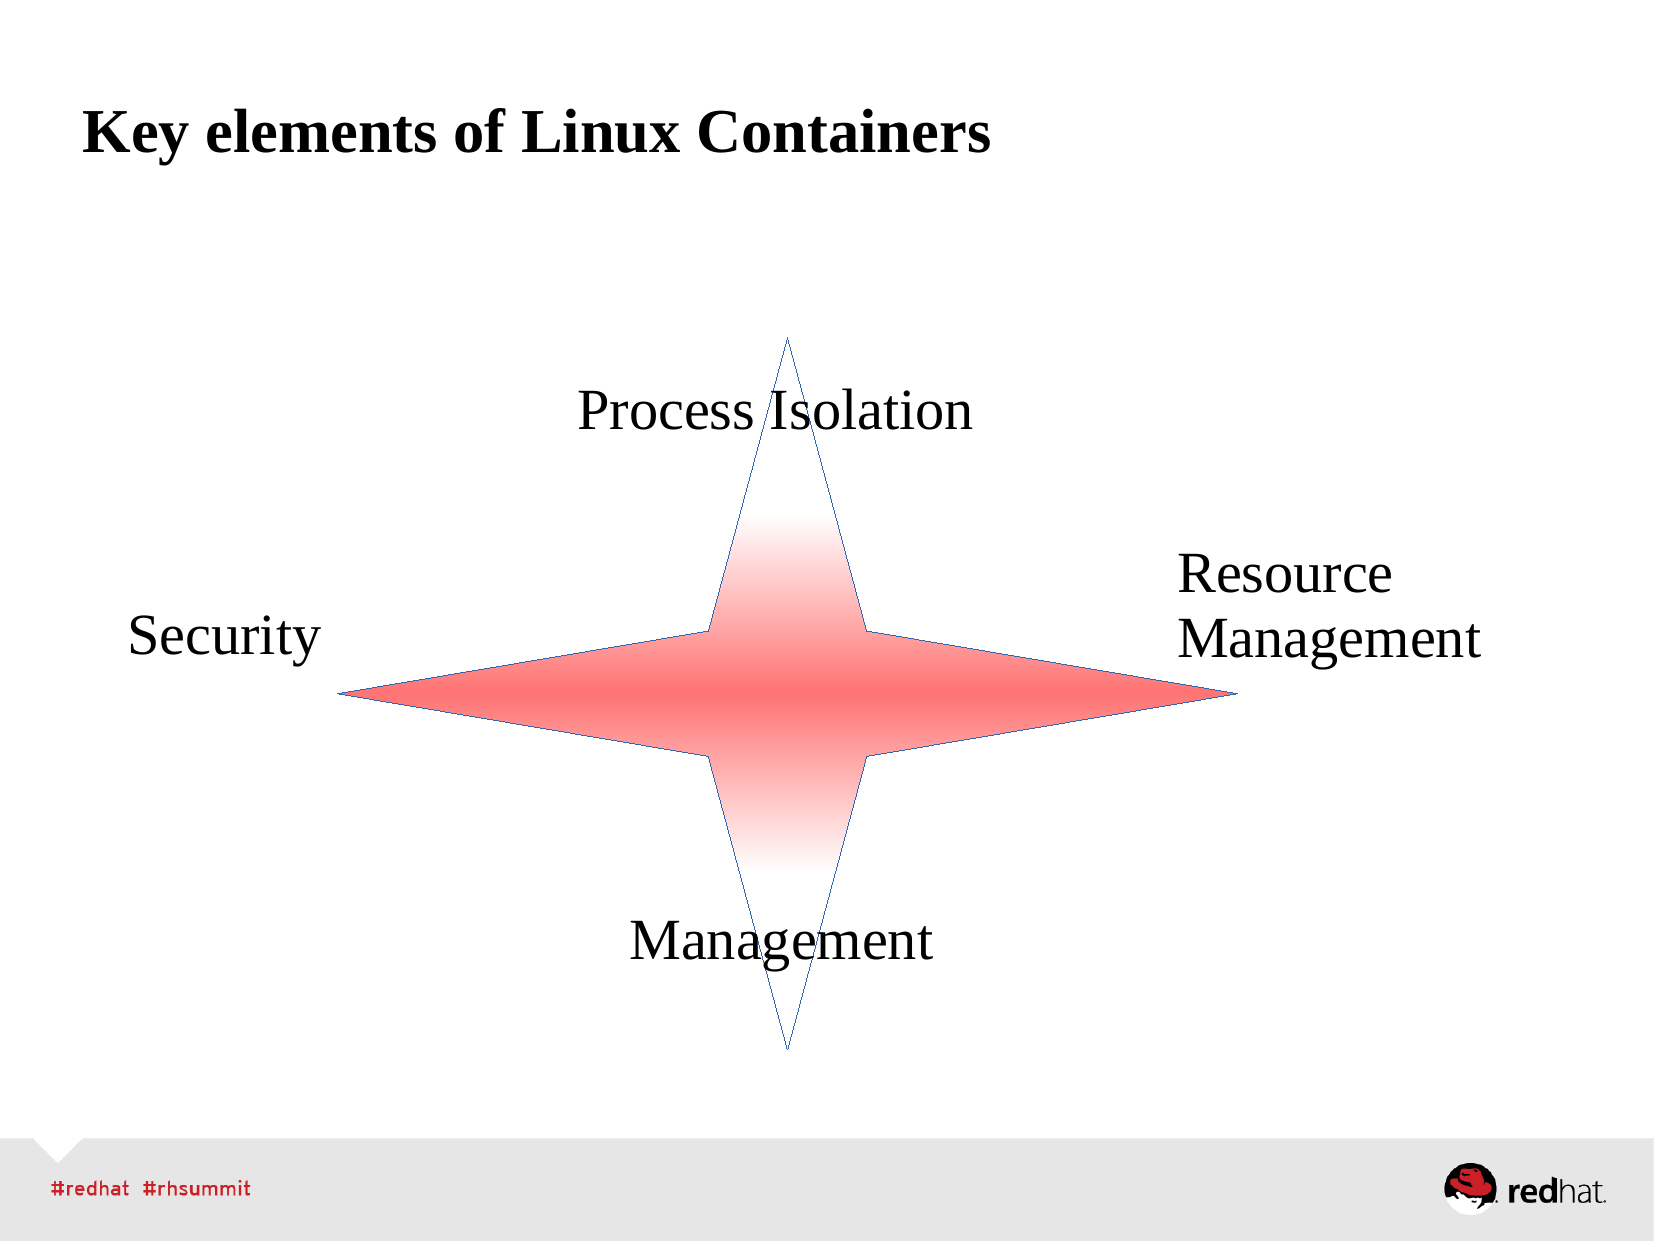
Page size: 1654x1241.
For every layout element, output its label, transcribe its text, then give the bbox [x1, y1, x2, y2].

text_box Process Isolation [562, 370, 1088, 451]
title Key elements of Linux Containers [82, 37, 1571, 226]
text_box Security [112, 595, 413, 676]
text_box Management [600, 900, 1013, 980]
picture [0, 0, 1654, 1241]
list [86, 244, 1576, 1024]
text_box [780, 1024, 795, 1050]
text_box Resource Management [1162, 532, 1576, 683]
